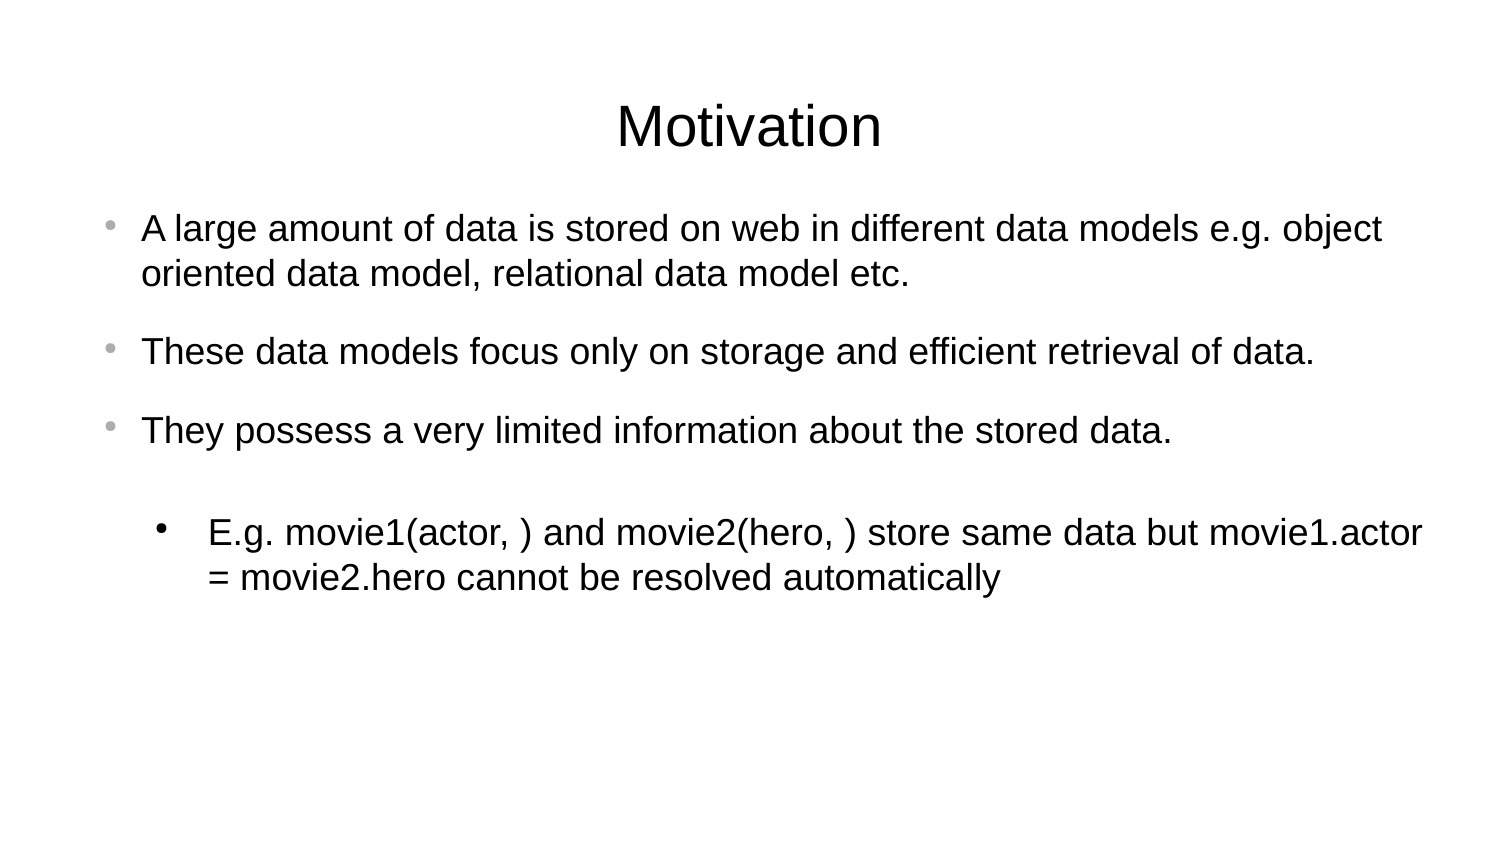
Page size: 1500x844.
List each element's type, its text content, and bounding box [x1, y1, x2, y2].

list A large amount of data is stored on web in different data models e.g. object oriented data model, relational data model etc. These data models focus only on storage and efficient retrieval of data. They possess a very limited information about the stored data. E.g. movie1(actor, ) and movie2(hero, ) store same data but movie1.actor = movie2.hero cannot be resolved automatically [51, 189, 1449, 750]
title Motivation [51, 72, 1449, 167]
